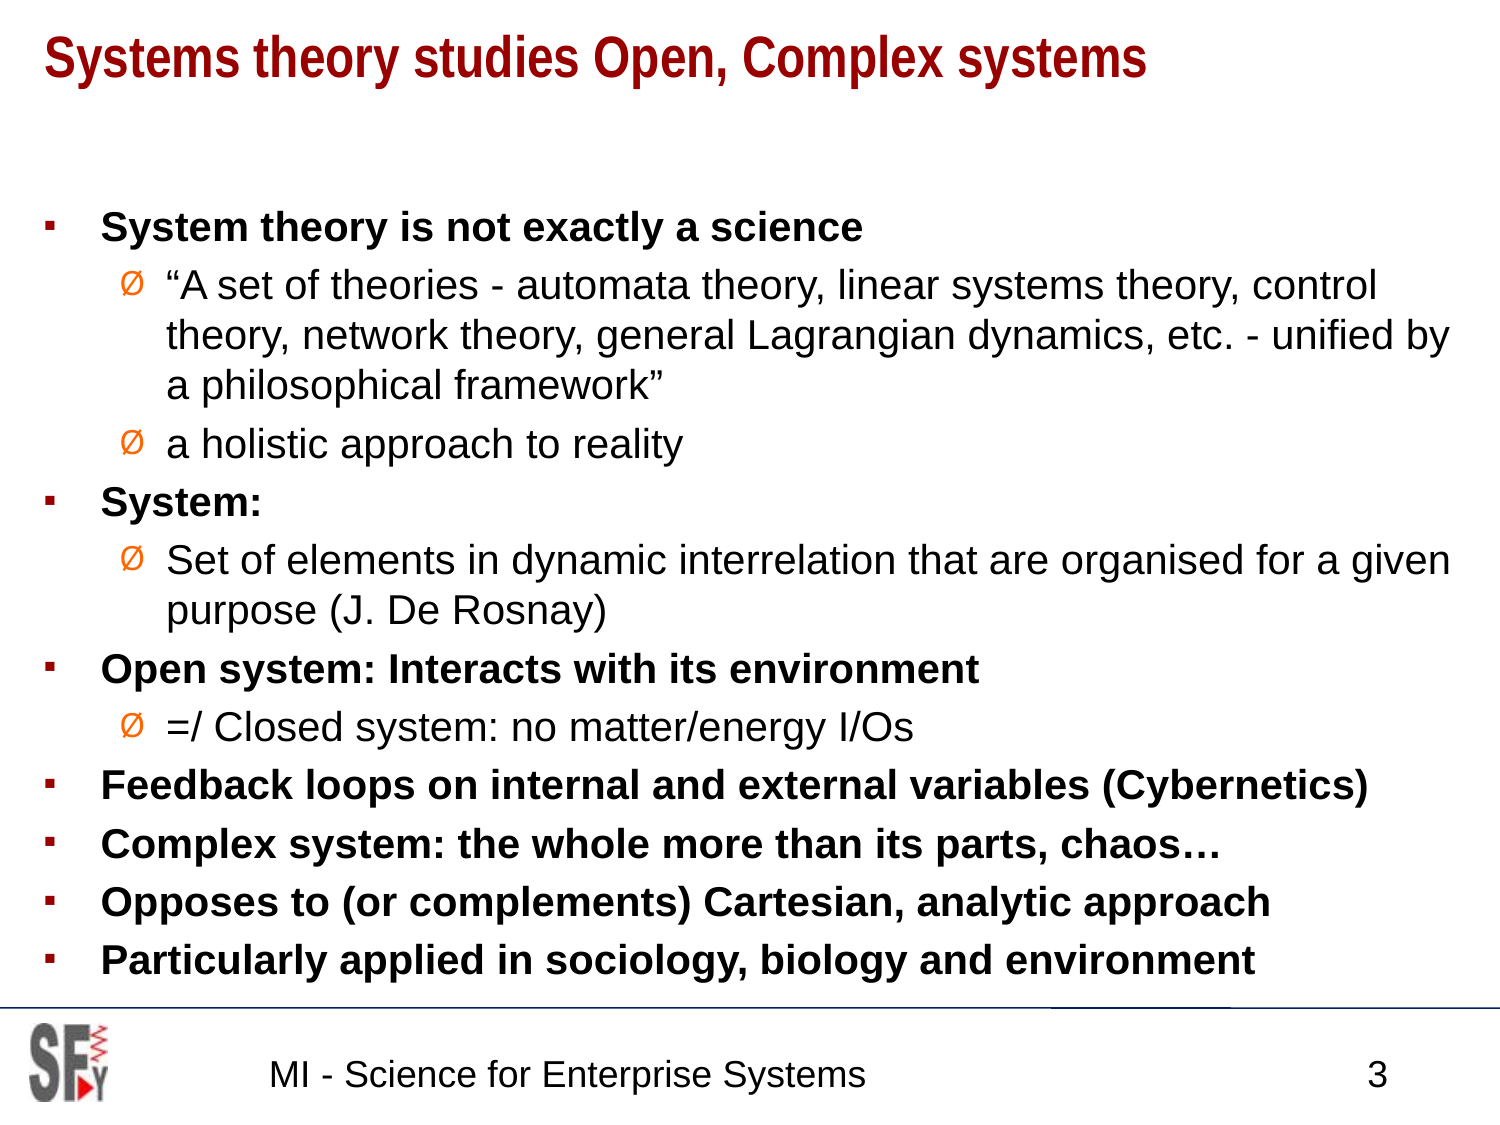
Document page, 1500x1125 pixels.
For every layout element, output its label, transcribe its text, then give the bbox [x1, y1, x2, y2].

footer MI - Science for Enterprise Systems [253, 1034, 1336, 1103]
list System theory is not exactly a science “A set of theories - automata theory, linear systems theory, control theory, network theory, general Lagrangian dynamics, etc. - unified by a philosophical framework” a holistic approach to reality System: Set of elements in dynamic interrelation that are organised for a given purpose (J. De Rosnay) Open system: Interacts with its environment =/ Closed system: no matter/energy I/Os Feedback loops on internal and external variables (Cybernetics) Complex system: the whole more than its parts, chaos… Opposes to (or complements) Cartesian, analytic approach Particularly applied in sociology, biology and environment [29, 184, 1471, 988]
title Systems theory studies Open, Complex systems [29, 12, 1471, 138]
picture [29, 1023, 108, 1102]
slide_number <numéro> [1352, 1034, 1490, 1103]
